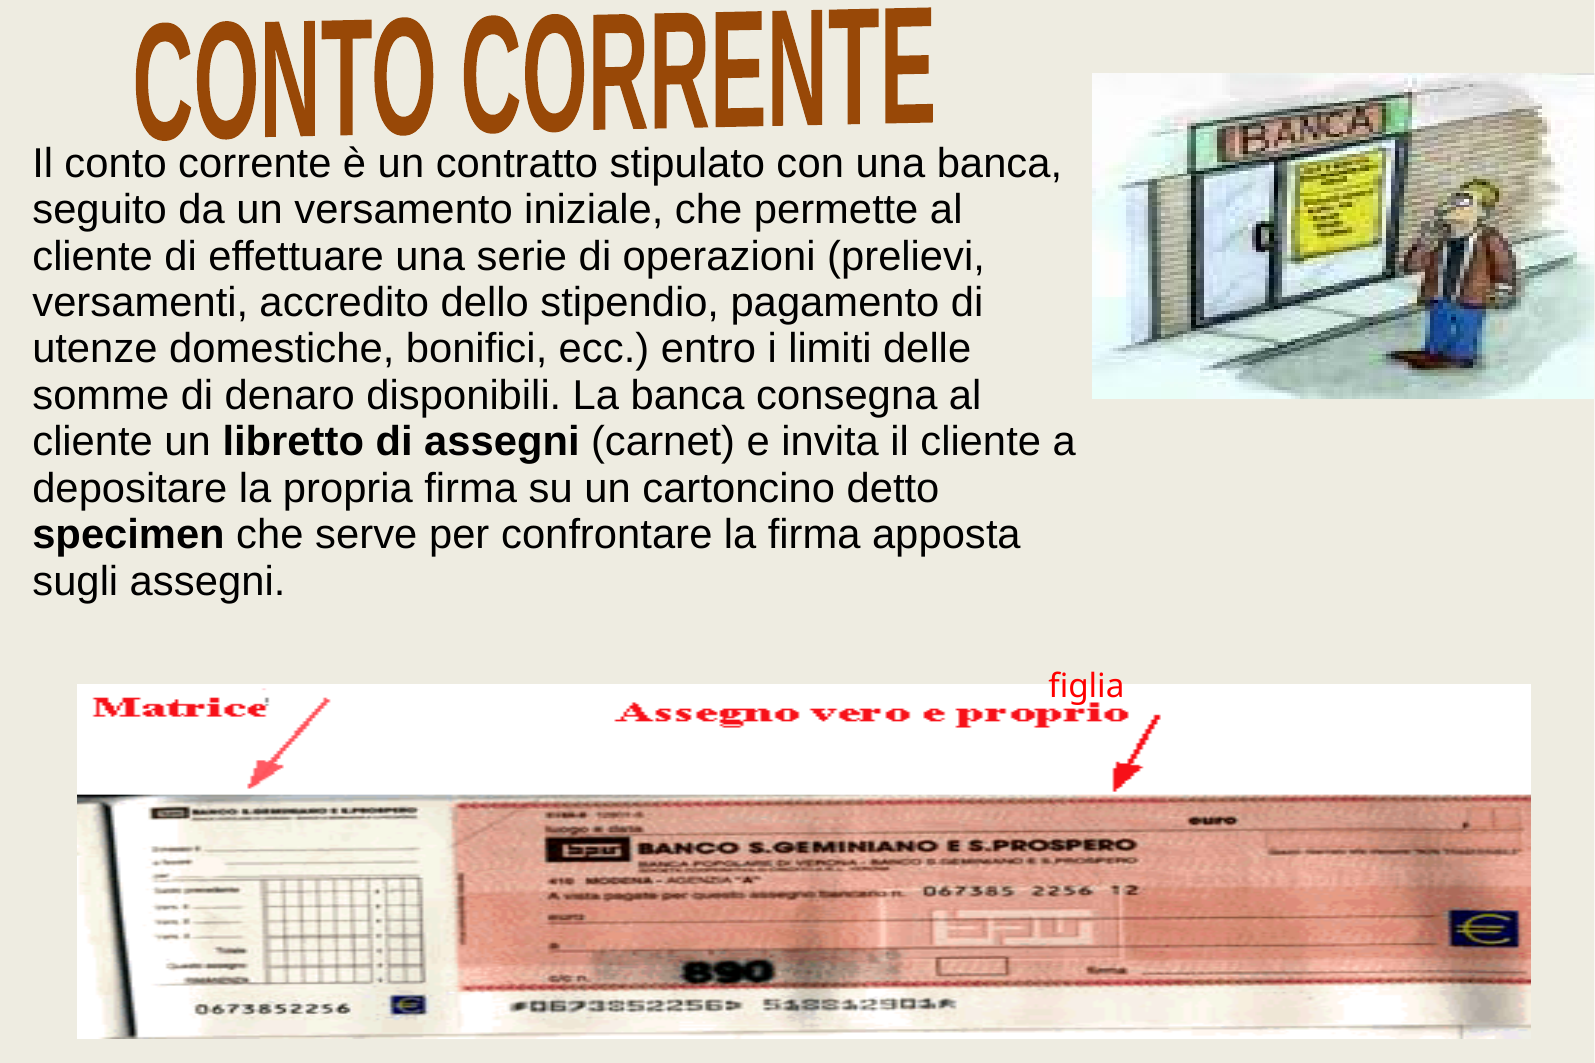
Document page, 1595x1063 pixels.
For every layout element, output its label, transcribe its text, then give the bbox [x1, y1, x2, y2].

text_box CONTO CORRENTE [593, 14, 648, 129]
text_box CONTO CORRENTE [196, 21, 256, 129]
text_box CONTO CORRENTE [715, 11, 764, 128]
text_box CONTO CORRENTE [828, 8, 879, 125]
text_box CONTO CORRENTE [374, 17, 434, 129]
text_box CONTO CORRENTE [885, 7, 933, 124]
text_box CONTO CORRENTE [654, 12, 709, 129]
text_box CONTO CORRENTE [772, 9, 823, 126]
text_box CONTO CORRENTE [265, 20, 315, 129]
text_box Il conto corrente è un contratto stipulato con una banca, seguito da un versamento iniziale, che permette al cliente di effettuare una serie di operazioni (prelievi, versamenti, accredito dello stipendio, pagamento di utenze domestiche, bonifici, ecc.) entro i limiti delle somme di denaro disponibili. La banca consegna al cliente un libretto di assegni (carnet) e invita il cliente a depositare la propria firma su un cartoncino detto specimen che serve per confrontare la firma apposta sugli assegni. [17, 129, 1105, 674]
picture [1092, 73, 1595, 399]
text_box CONTO CORRENTE [525, 13, 585, 129]
picture [77, 684, 1531, 1039]
text_box CONTO CORRENTE [135, 22, 192, 129]
text_box CONTO CORRENTE [321, 19, 372, 129]
text_box CONTO CORRENTE [463, 15, 520, 129]
text_box figlia [1033, 649, 1195, 712]
